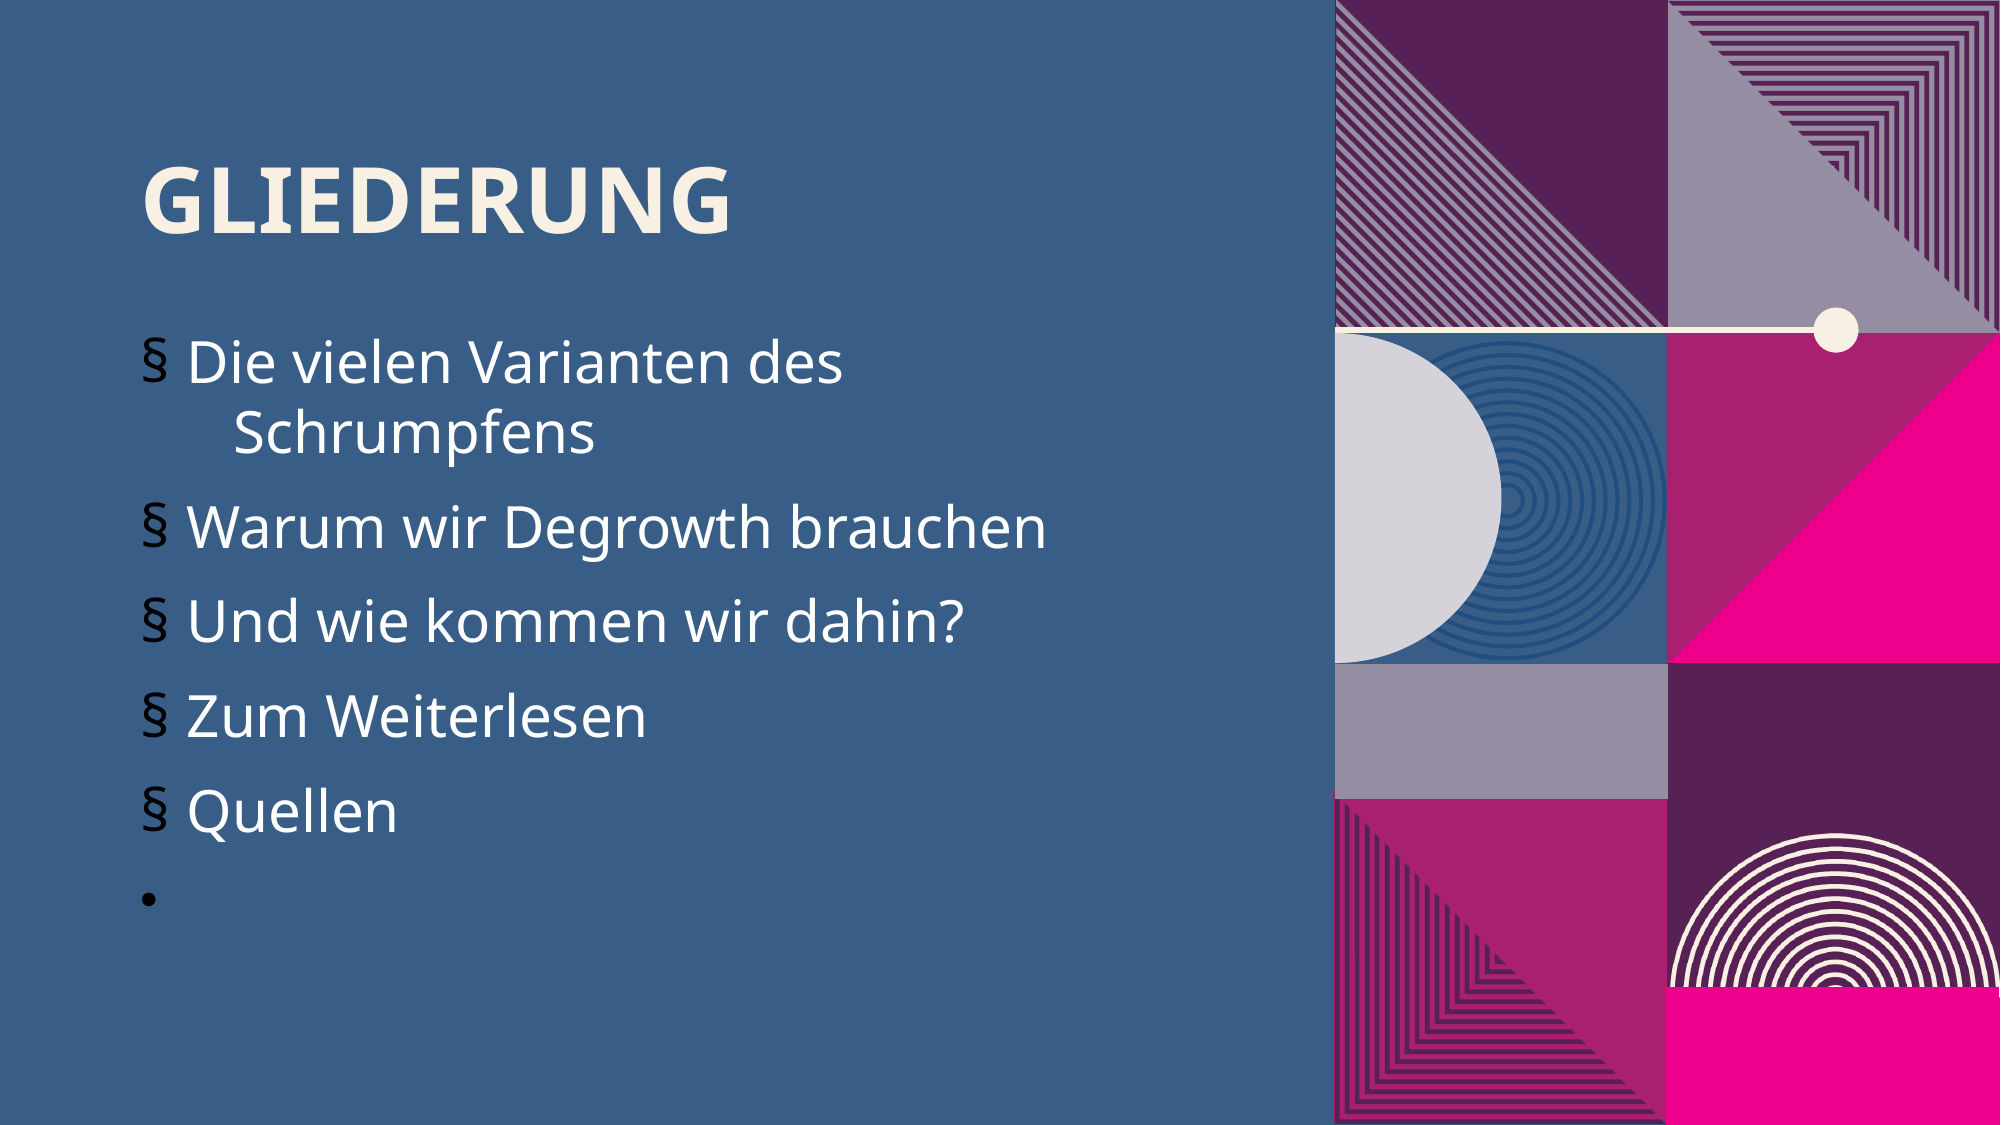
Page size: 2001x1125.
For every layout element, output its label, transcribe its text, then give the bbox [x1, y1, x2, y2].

list Die vielen Varianten des Schrumpfens Warum wir Degrowth brauchen Und wie kommen wir dahin? Zum Weiterlesen Quellen [125, 317, 1208, 1043]
title Gliederung [125, 146, 1206, 317]
